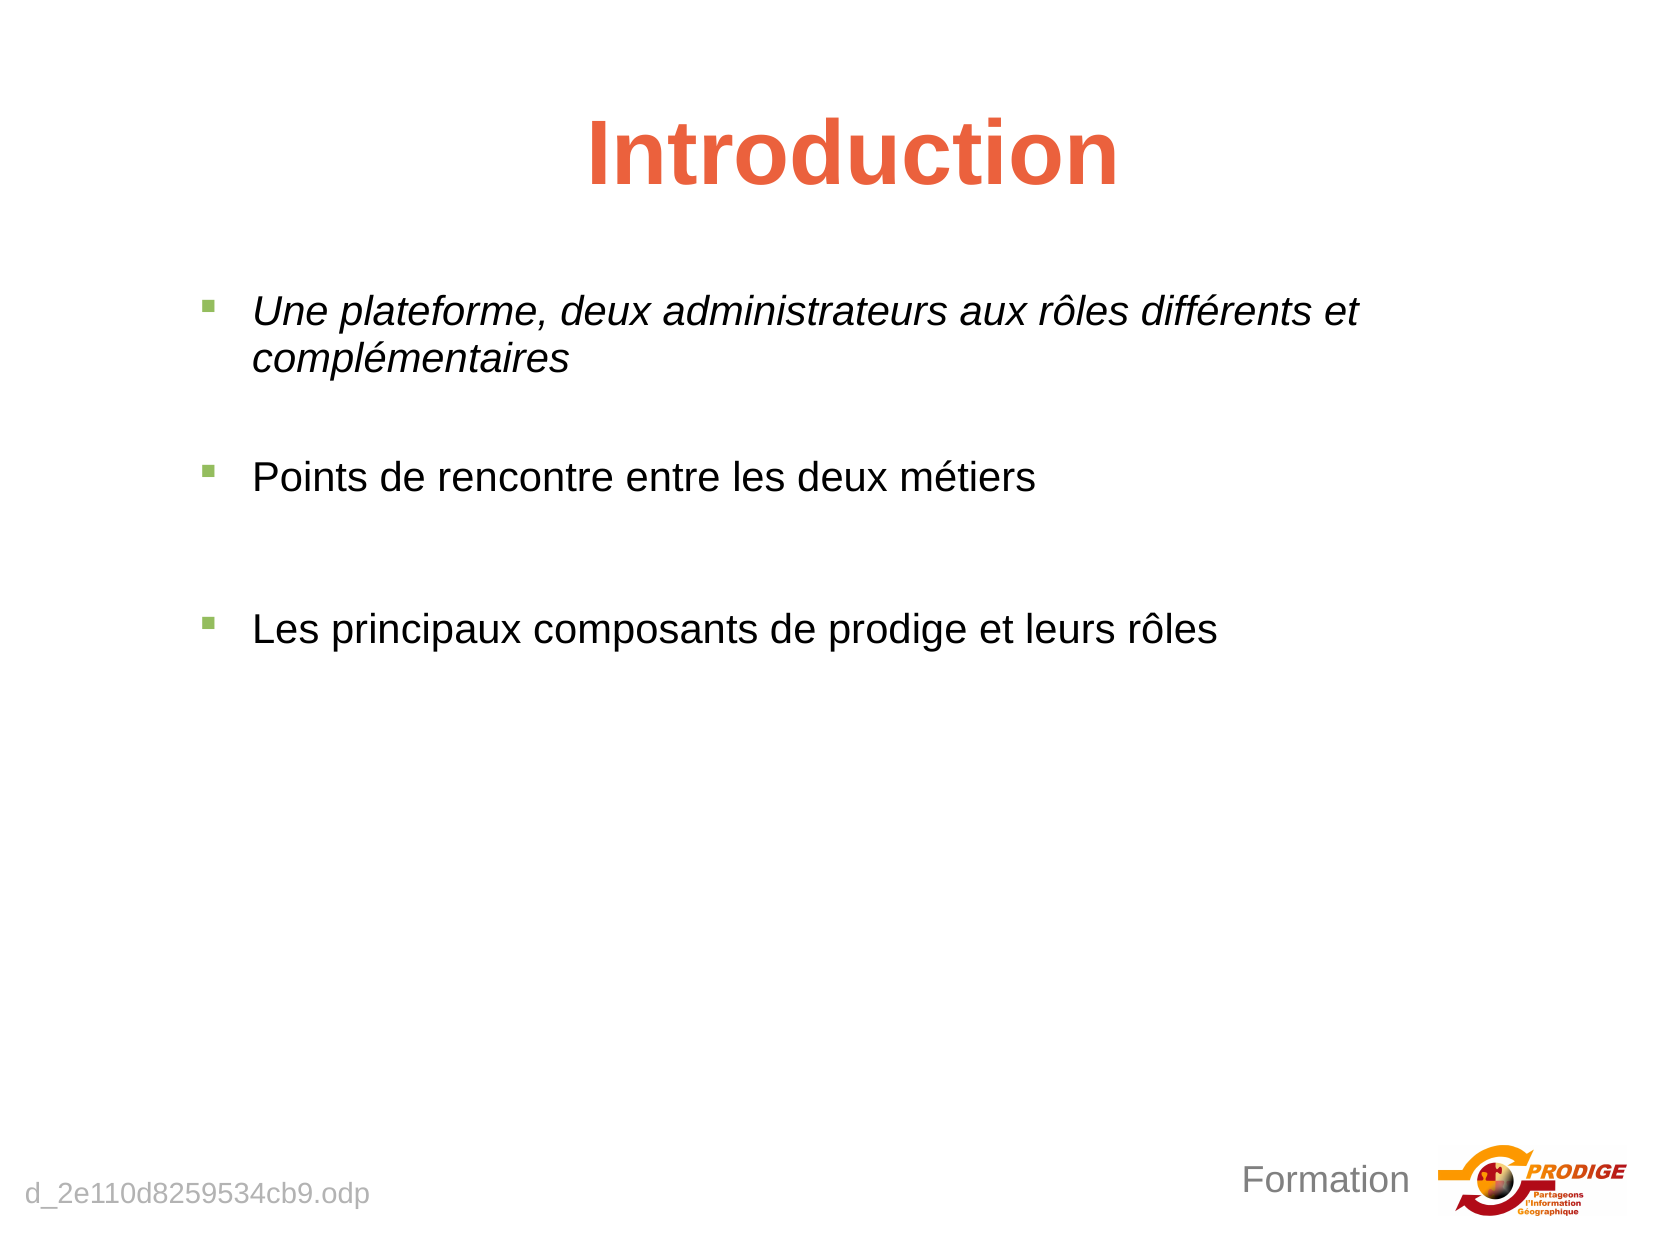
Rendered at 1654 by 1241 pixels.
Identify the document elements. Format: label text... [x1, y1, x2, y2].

list Une plateforme, deux administrateurs aux rôles différents et complémentaires Points de rencontre entre les deux métiers Les principaux composants de prodige et leurs rôles [181, 288, 1511, 1107]
title Introduction [136, 56, 1571, 250]
picture [1438, 1145, 1627, 1216]
